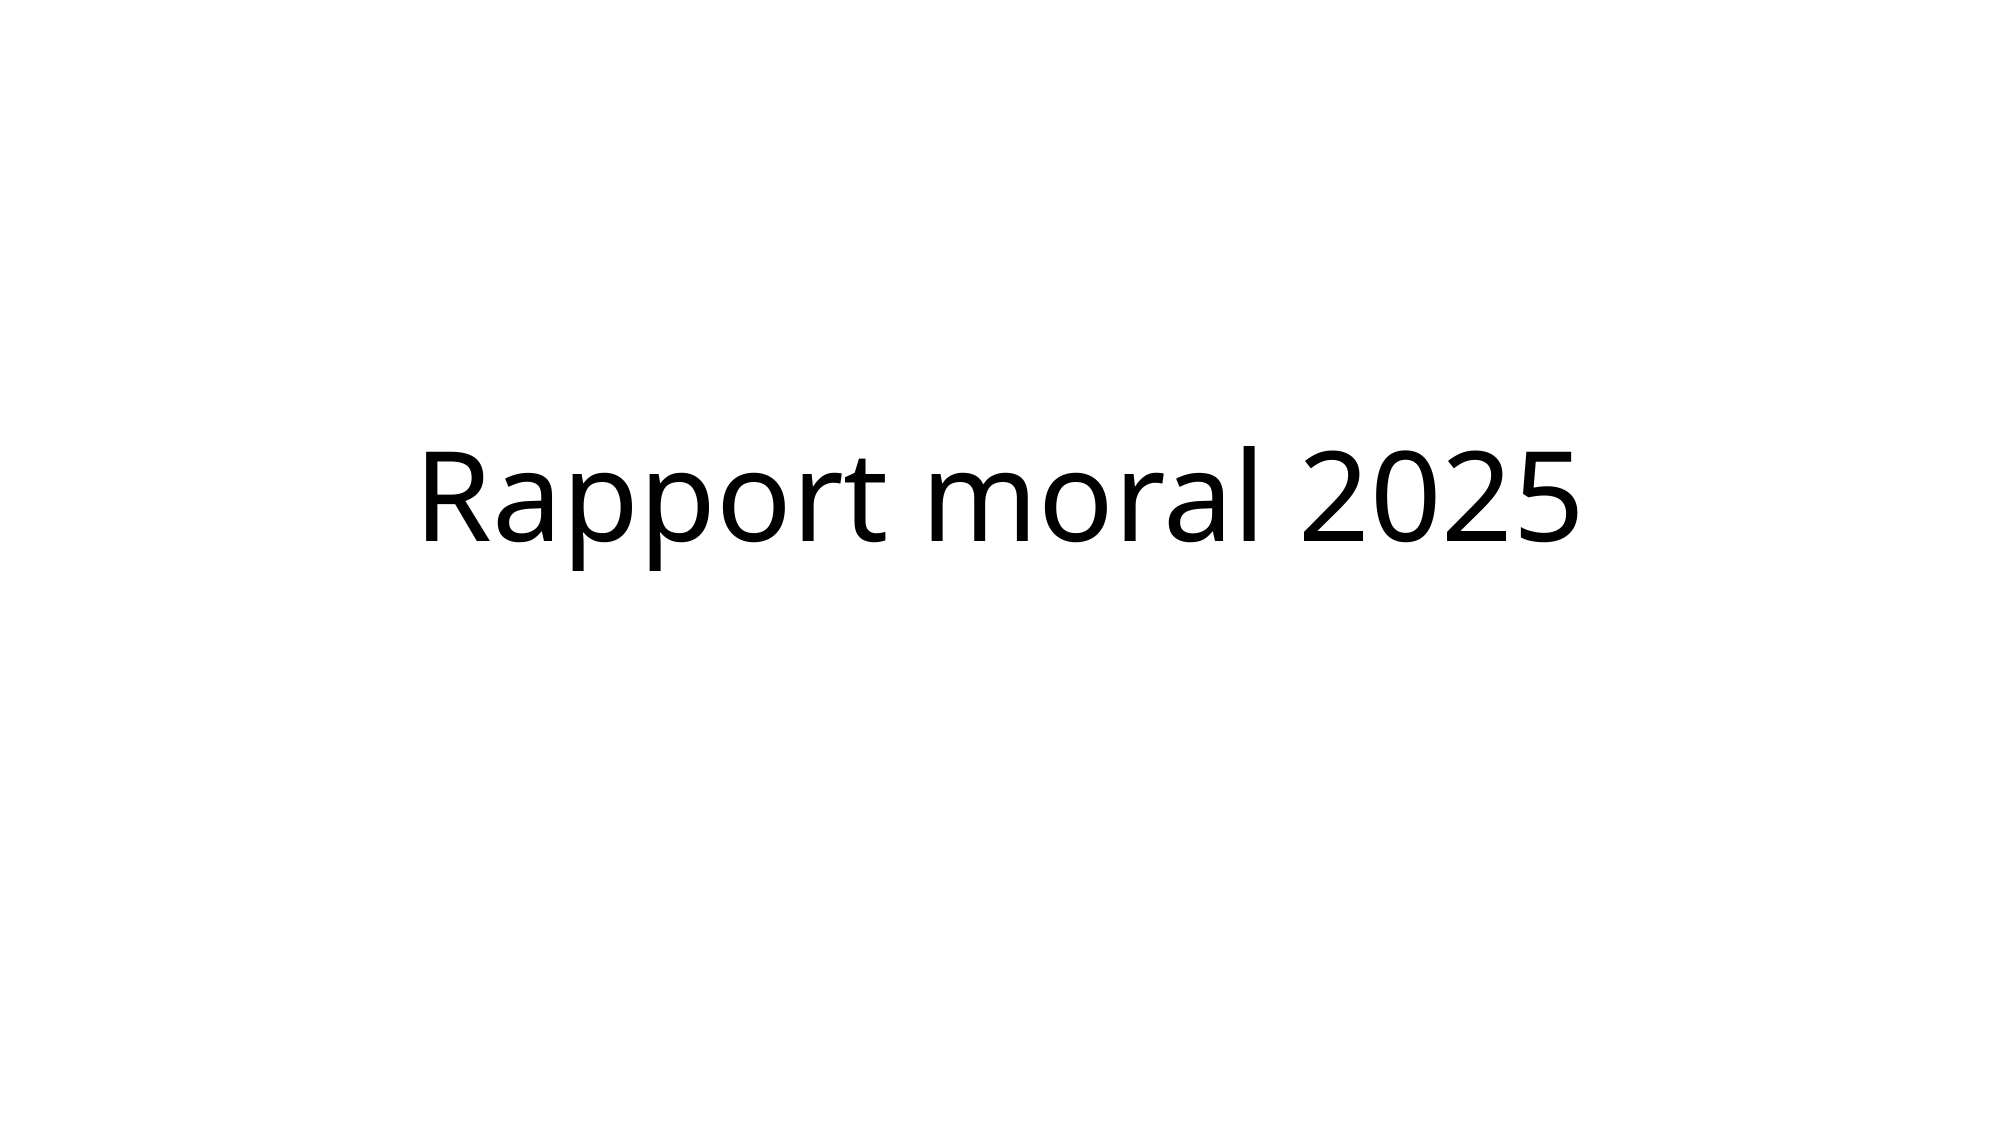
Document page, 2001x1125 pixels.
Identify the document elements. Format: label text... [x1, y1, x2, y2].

title Rapport moral 2025 [249, 184, 1750, 576]
